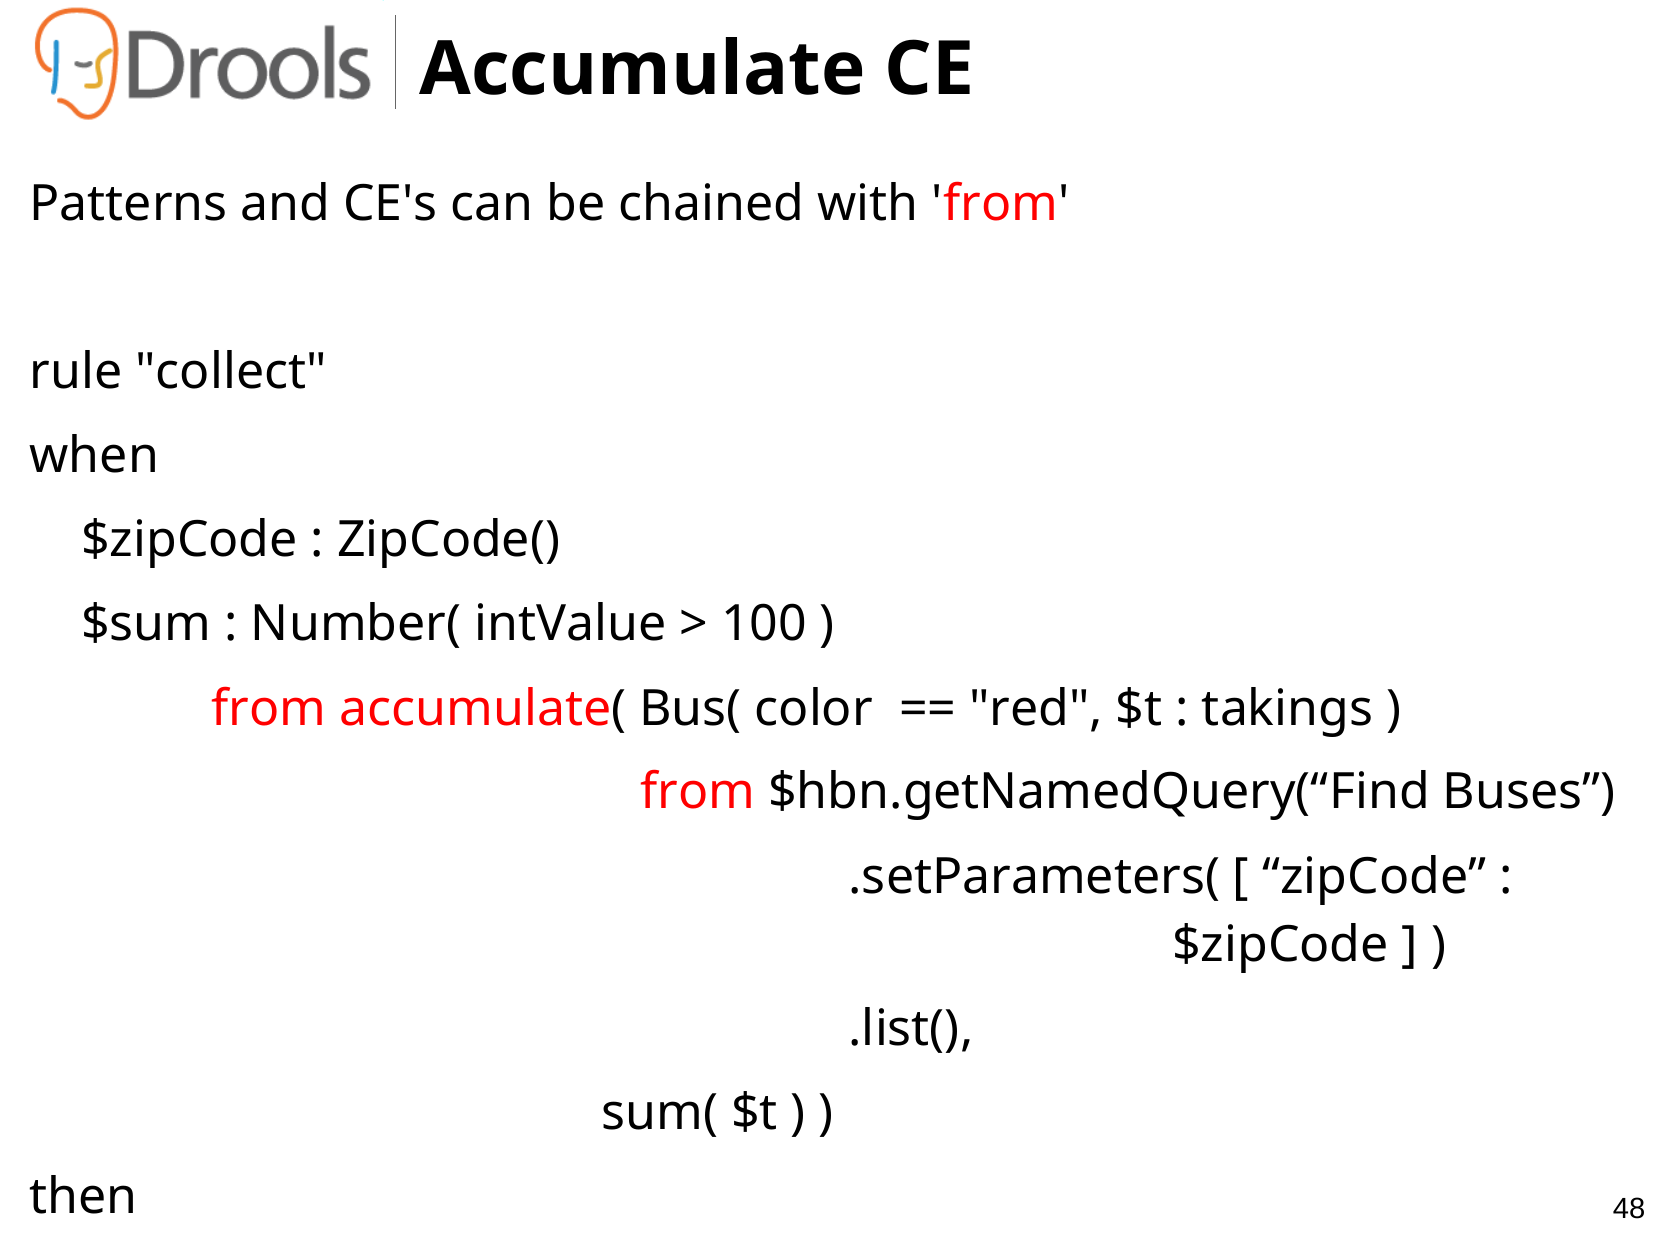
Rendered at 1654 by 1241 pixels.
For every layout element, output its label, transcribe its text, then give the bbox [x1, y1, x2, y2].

title Accumulate CE [419, 12, 1630, 118]
picture [29, 0, 384, 126]
list Patterns and CE's can be chained with 'from' rule "collect" when $zipCode : ZipCode() $sum : Number( intValue > 100 ) from accumulate( Bus( color == "red", $t : takings ) from $hbn.getNamedQuery(“Find Buses”) .setParameters( [ “zipCode” : $zipCode ] ) .list(), sum( $t ) ) then print "sum is “ + $sum; end [29, 166, 1625, 1209]
